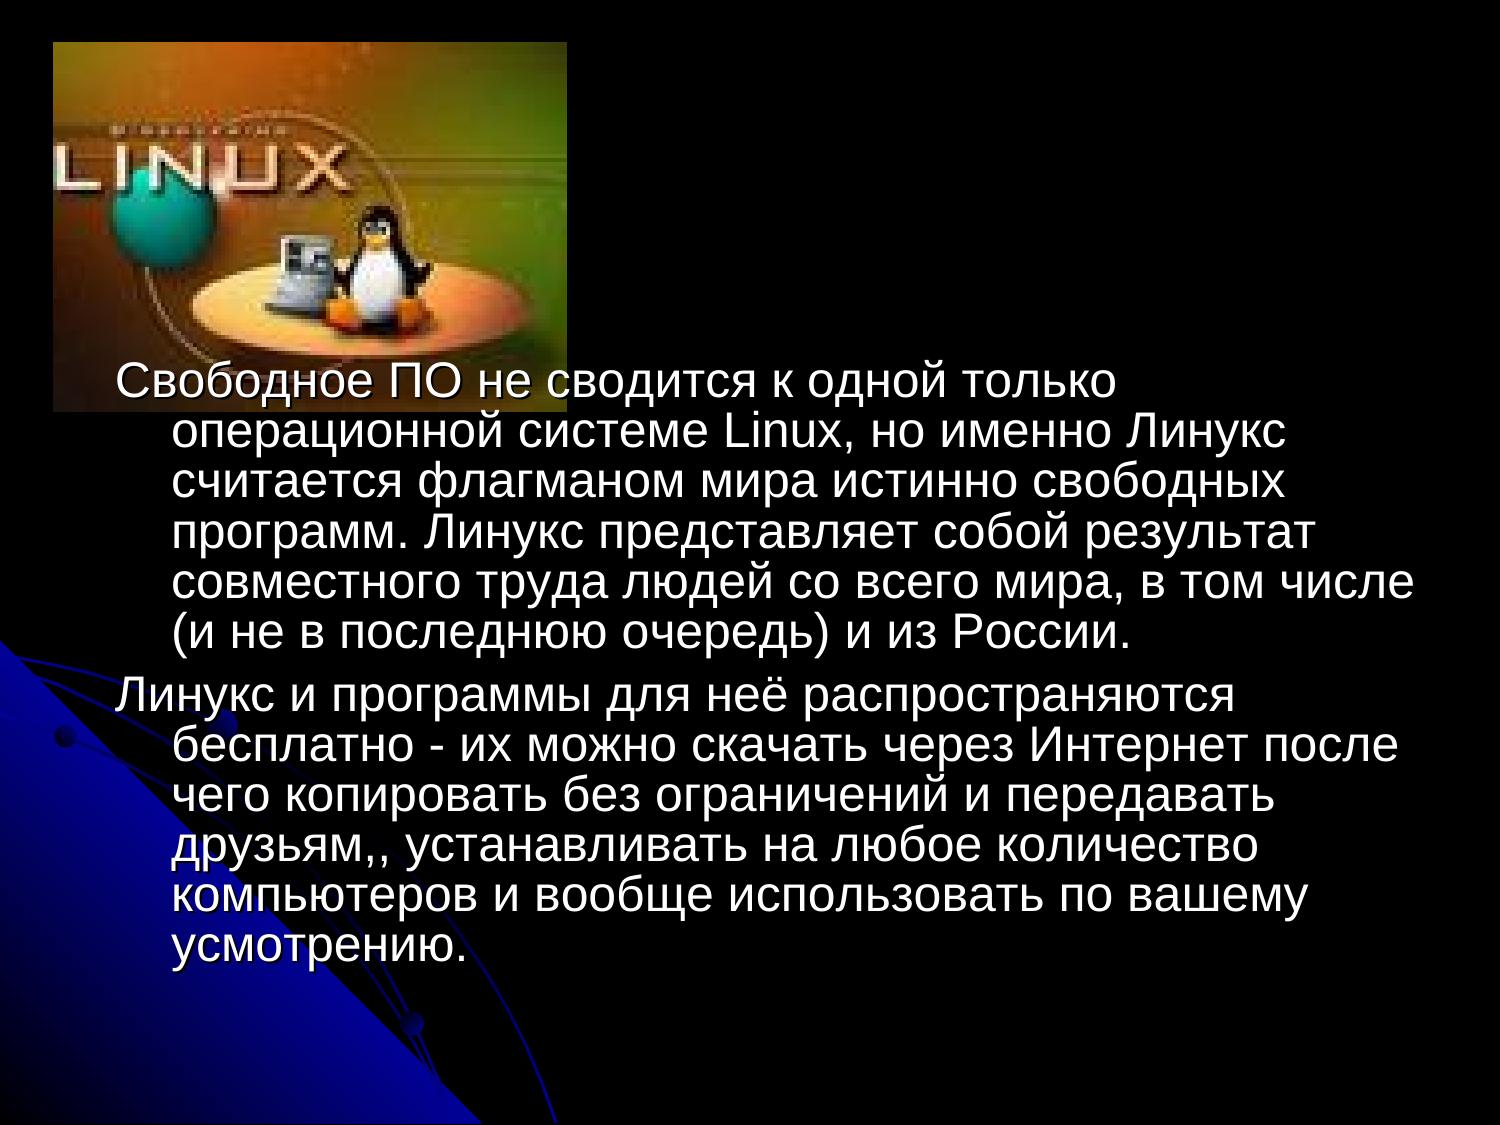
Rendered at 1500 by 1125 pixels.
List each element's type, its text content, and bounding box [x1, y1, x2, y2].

picture [53, 42, 567, 412]
list Свободное ПО не сводится к одной только операционной системе Linux, но именно Линукс считается флагманом мира истинно свободных программ. Линукс представляет собой результат совместного труда людей со всего мира, в том числе (и не в последнюю очередь) и из России. Линукс и программы для неё распространяются бесплатно - их можно скачать через Интернет после чего копировать без ограничений и передавать друзьям,, устанавливать на любое количество компьютеров и вообще использовать по вашему усмотрению. [100, 349, 1451, 1094]
